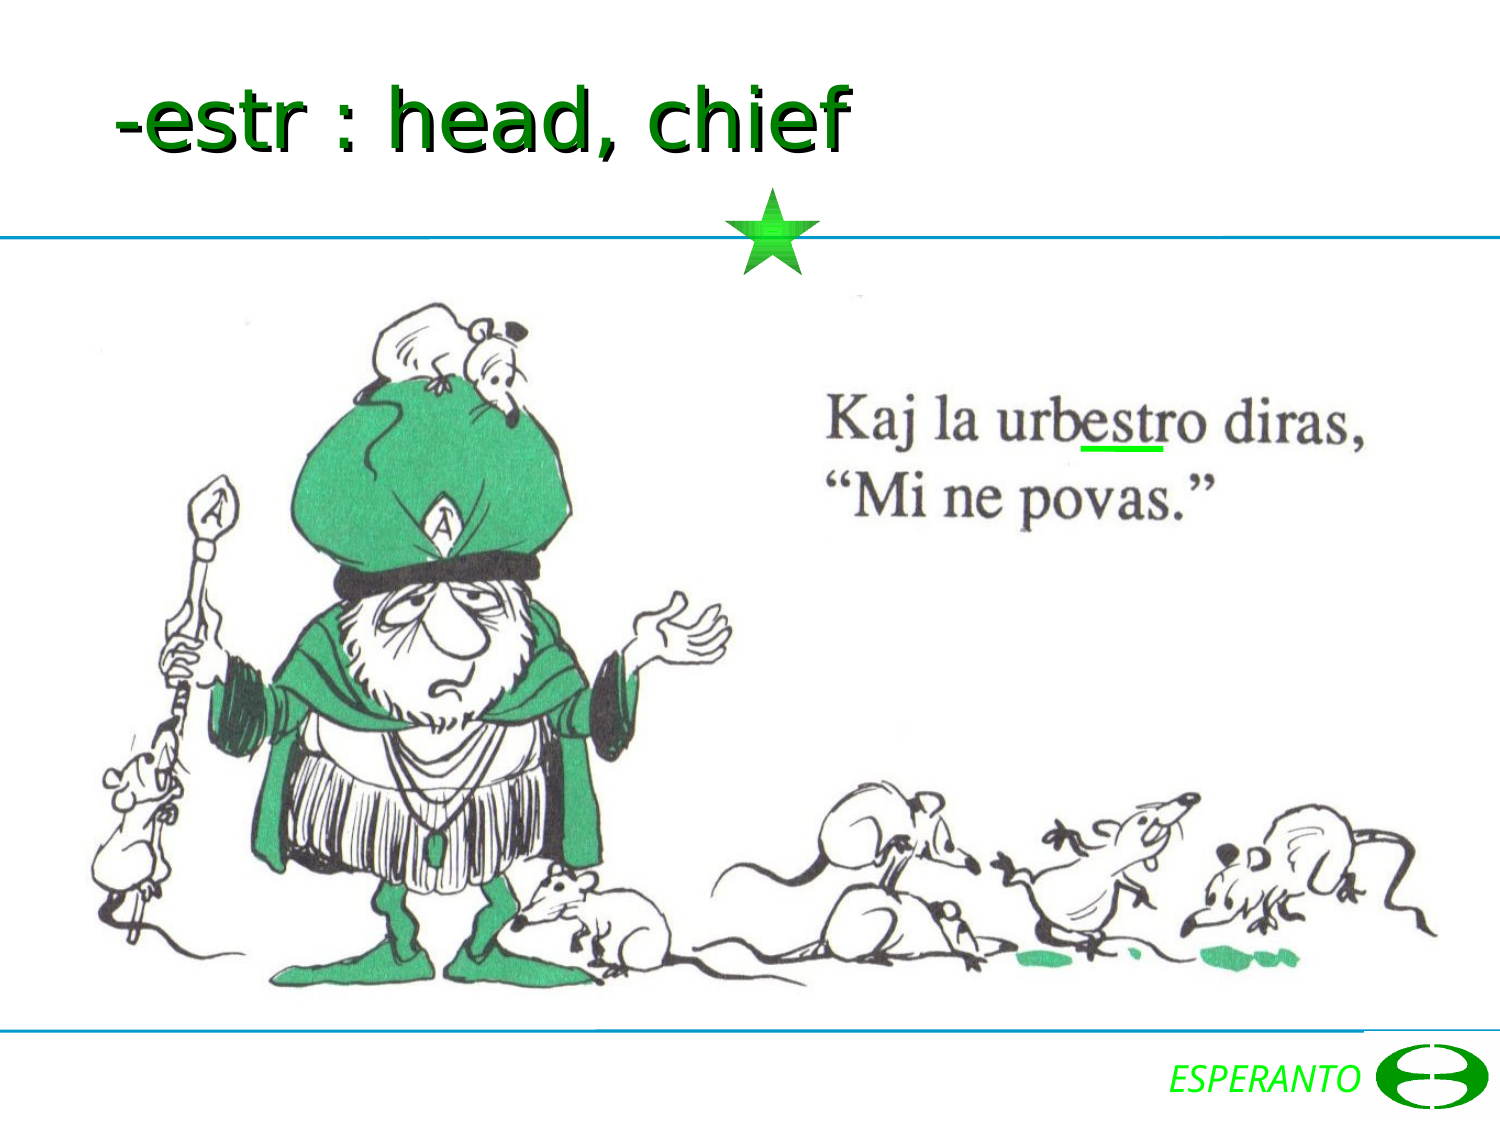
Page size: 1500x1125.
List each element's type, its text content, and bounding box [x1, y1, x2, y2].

picture [85, 295, 1441, 1009]
title -estr : head, chief [112, 5, 1448, 245]
picture [1364, 1032, 1500, 1122]
